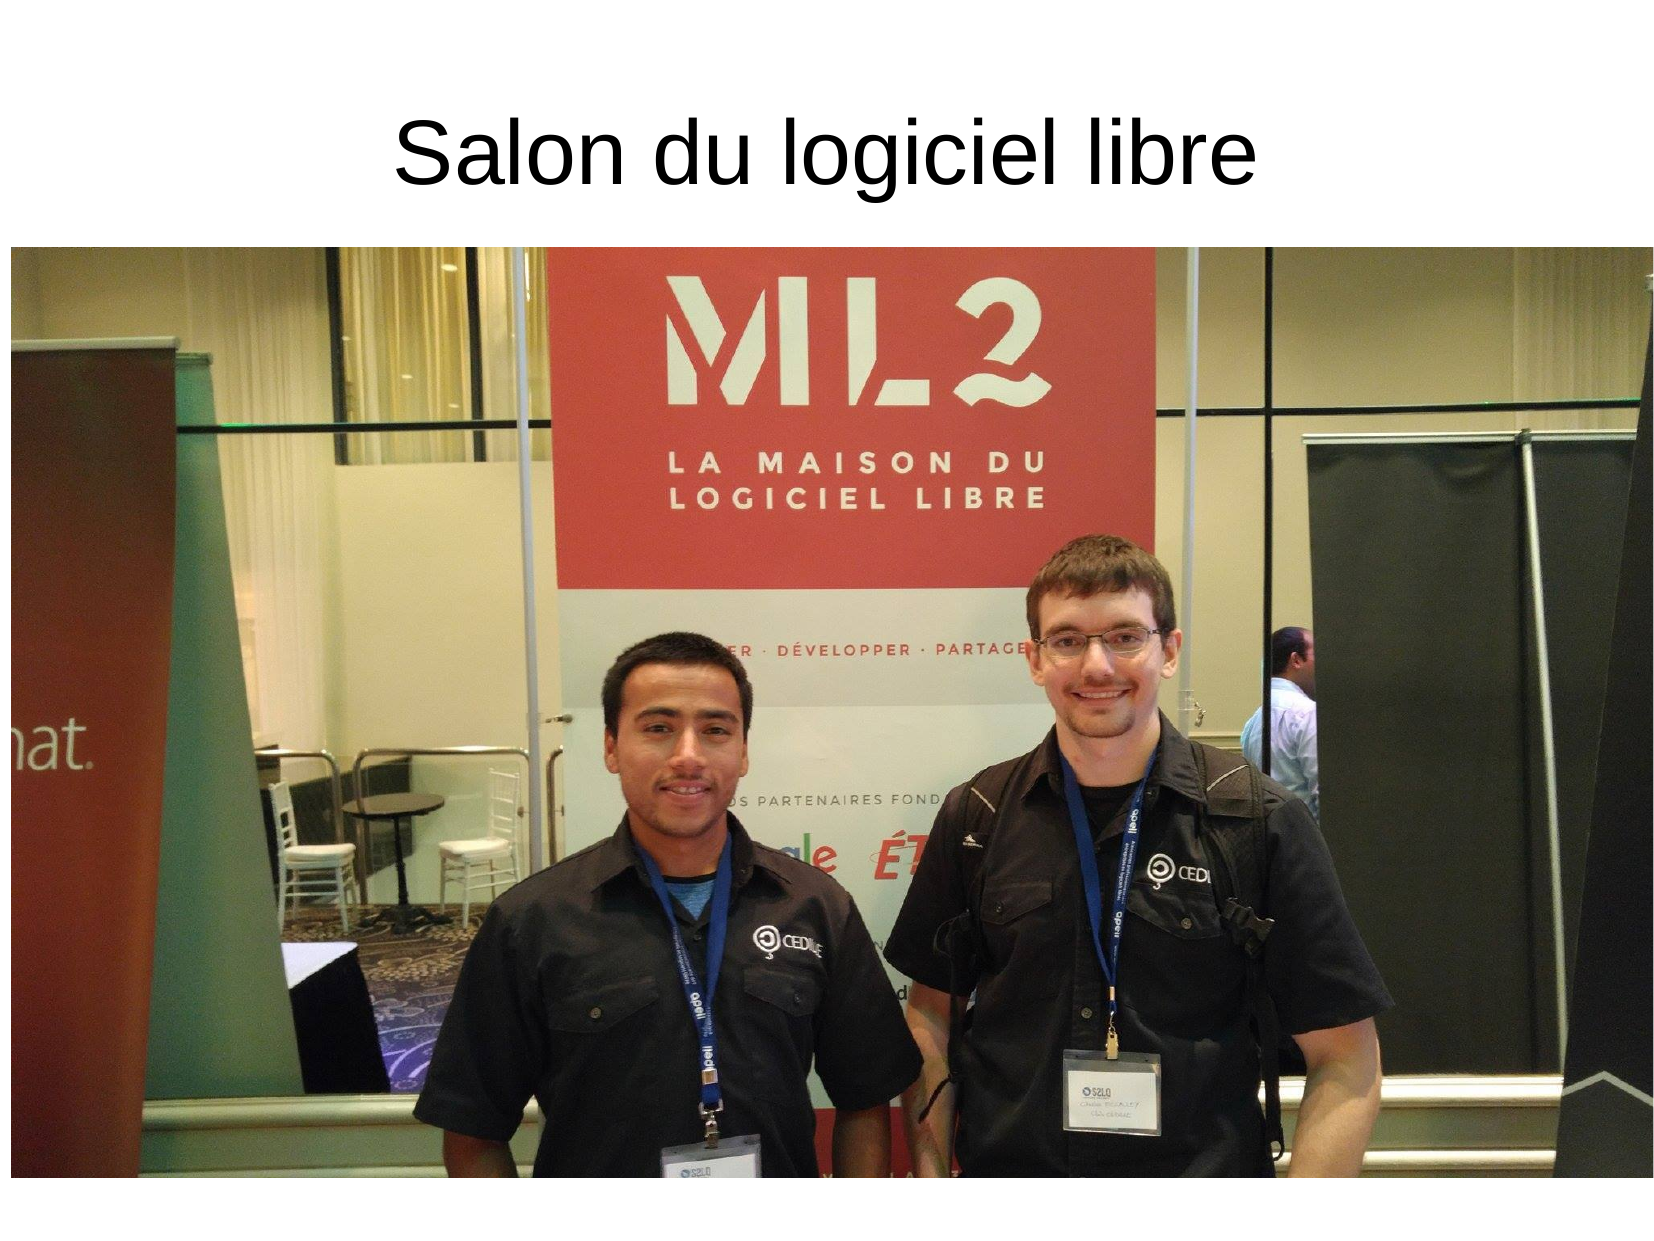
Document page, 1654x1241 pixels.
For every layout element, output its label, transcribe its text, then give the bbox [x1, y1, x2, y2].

picture [11, 247, 1654, 1179]
title Salon du logiciel libre [82, 49, 1571, 247]
